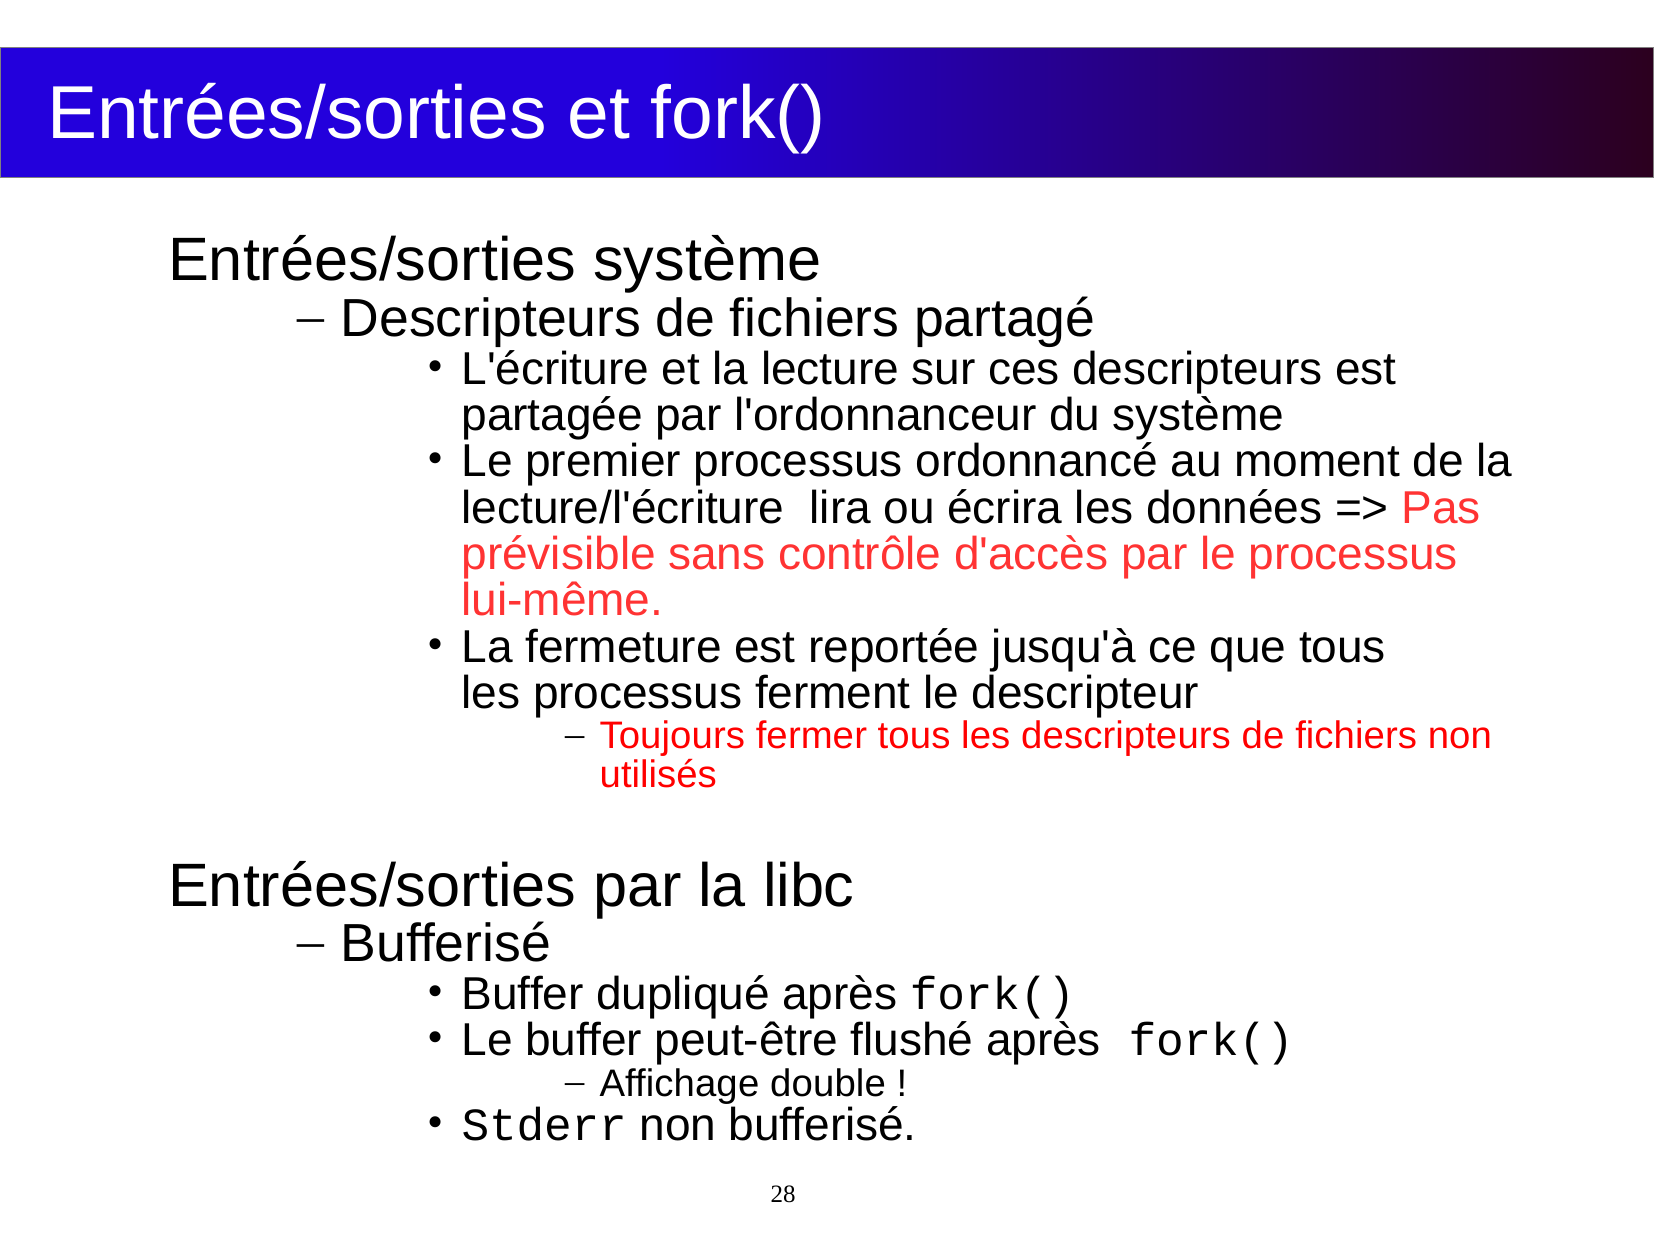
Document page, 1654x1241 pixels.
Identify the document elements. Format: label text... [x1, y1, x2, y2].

list Entrées/sorties système Descripteurs de fichiers partagé L'écriture et la lecture sur ces descripteurs est partagée par l'ordonnanceur du système Le premier processus ordonnancé au moment de la lecture/l'écriture lira ou écrira les données => Pas prévisible sans contrôle d'accès par le processus lui-même. La fermeture est reportée jusqu'à ce que tous les processus ferment le descripteur Toujours fermer tous les descripteurs de fichiers non utilisés Entrées/sorties par la libc Bufferisé Buffer dupliqué après fork() Le buffer peut-être flushé après fork() Affichage double ! Stderr non bufferisé. [116, 231, 1528, 1158]
title Entrées/sorties et fork() [47, 6, 1477, 225]
